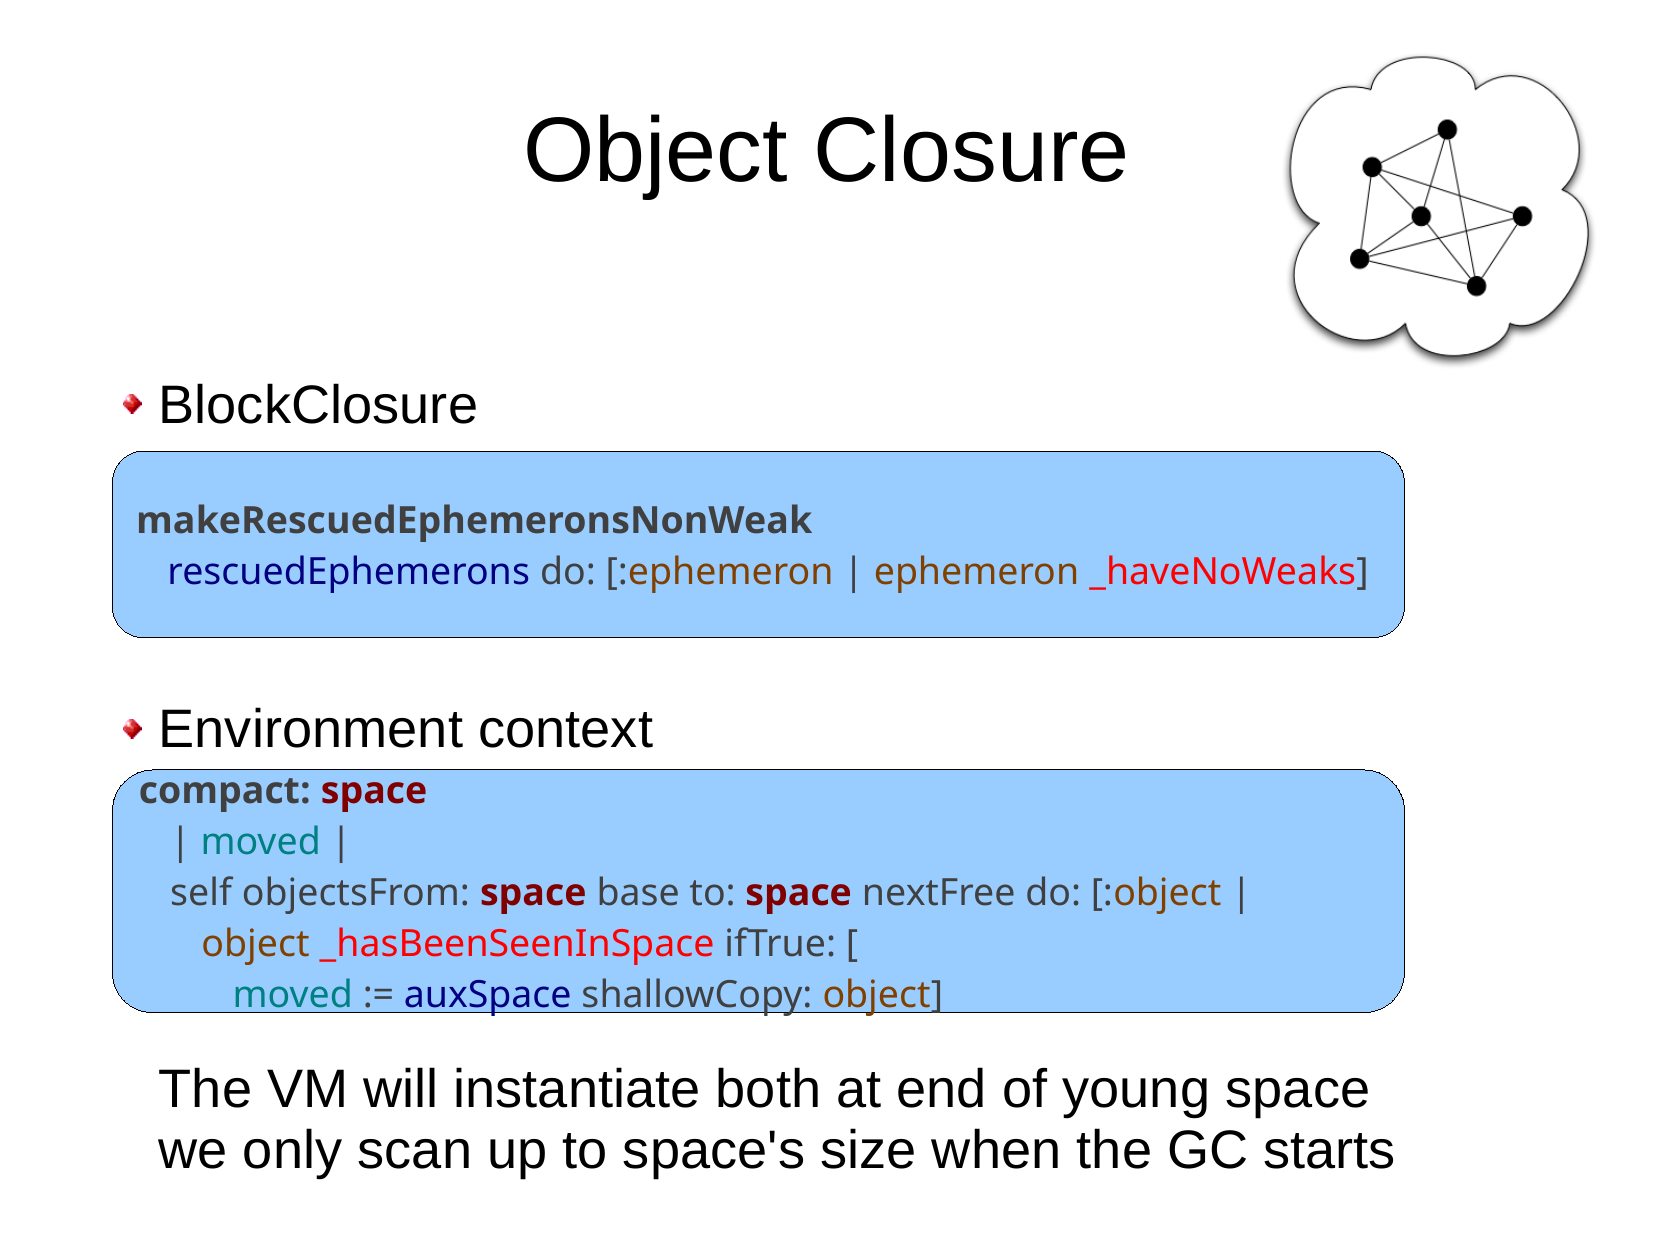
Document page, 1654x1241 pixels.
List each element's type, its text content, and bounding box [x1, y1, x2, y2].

picture [1275, 37, 1613, 376]
text_box BlockClosure [37, 366, 1351, 474]
text_box makeRescuedEphemeronsNonWeak rescuedEphemerons do: [:ephemeron | ephemeron _haveNoWeaks] [112, 451, 1405, 638]
text_box Environment context [37, 691, 1351, 799]
text_box The VM will instantiate both at end of young space we only scan up to space's size when the GC starts [37, 1051, 1501, 1188]
text_box Object Closure [143, 91, 1275, 209]
text_box compact: space | moved | self objectsFrom: space base to: space nextFree do: [:object | object _hasBeenSeenInSpace ifTrue: [ moved := auxSpace shallowCopy: object] [112, 769, 1405, 1013]
